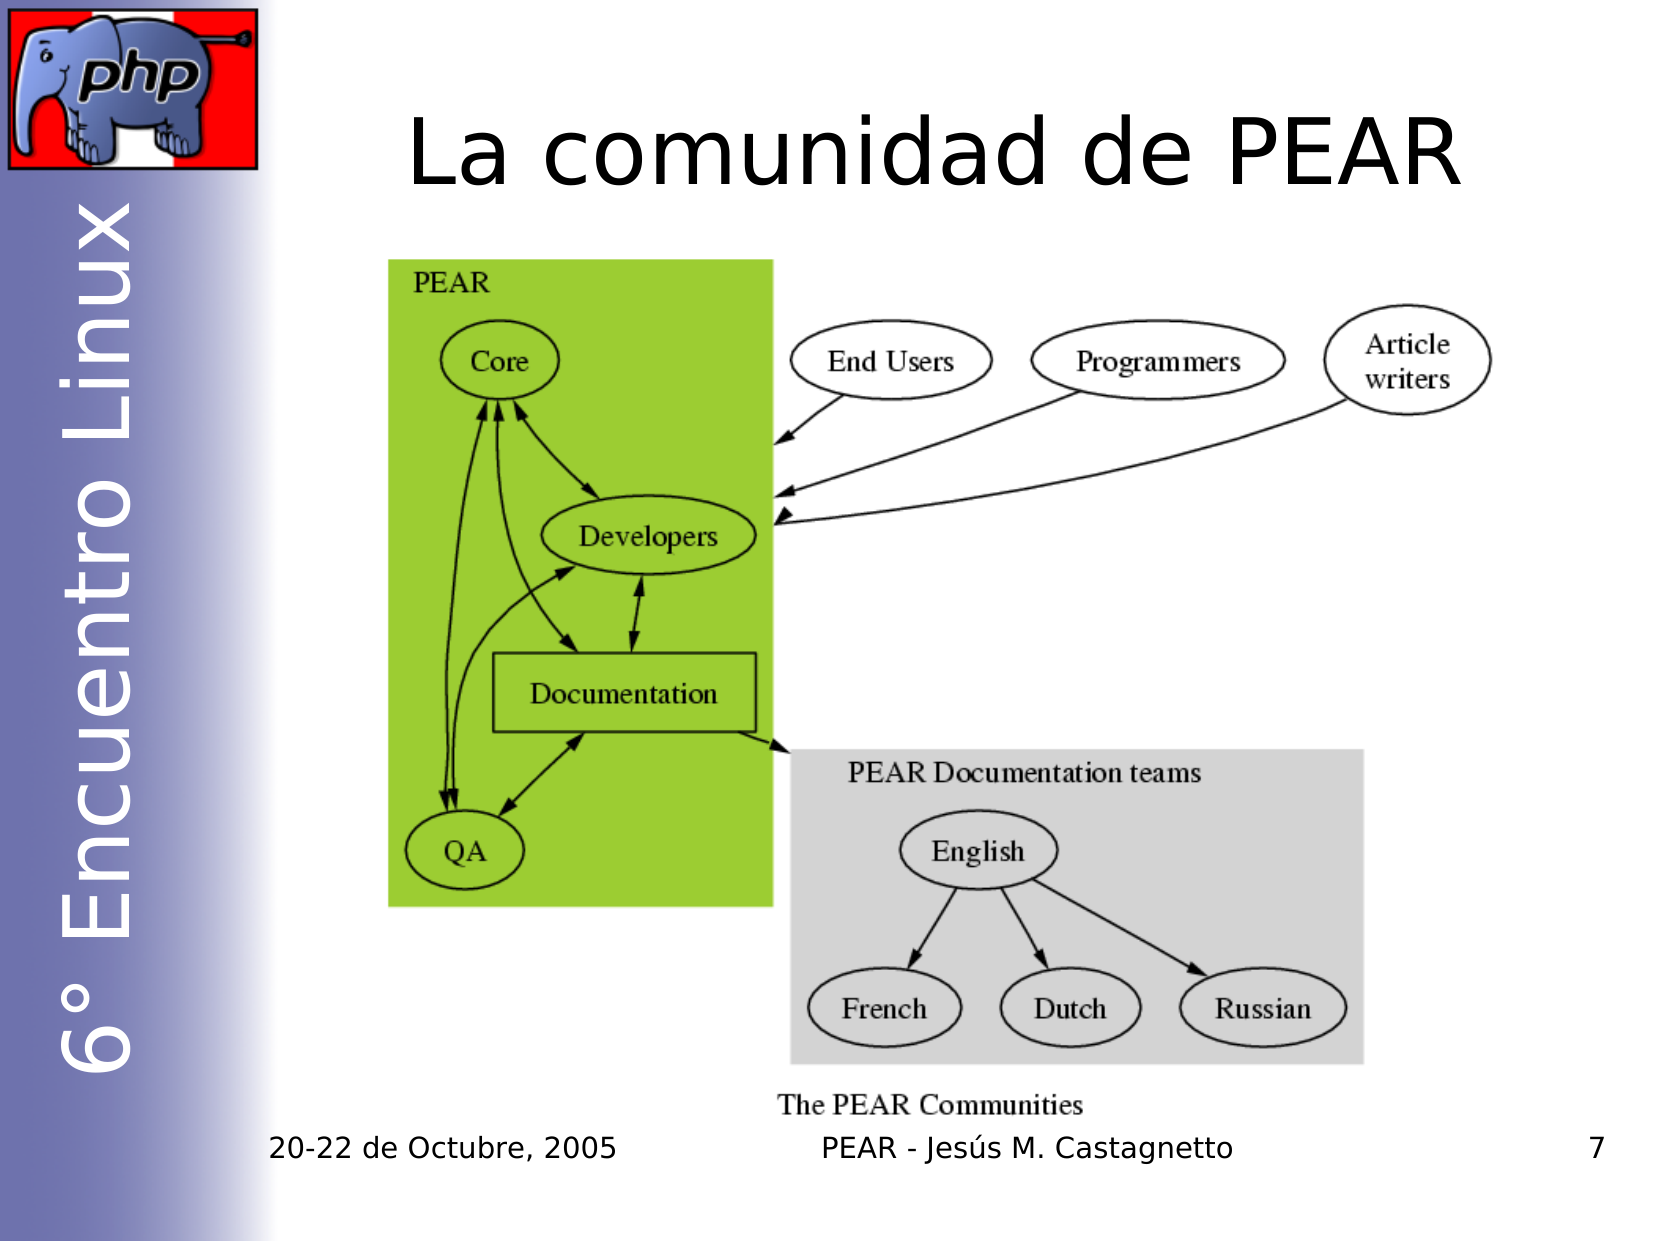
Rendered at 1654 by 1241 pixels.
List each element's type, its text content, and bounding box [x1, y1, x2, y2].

picture [0, 0, 1654, 1241]
title La comunidad de PEAR [300, 49, 1571, 257]
